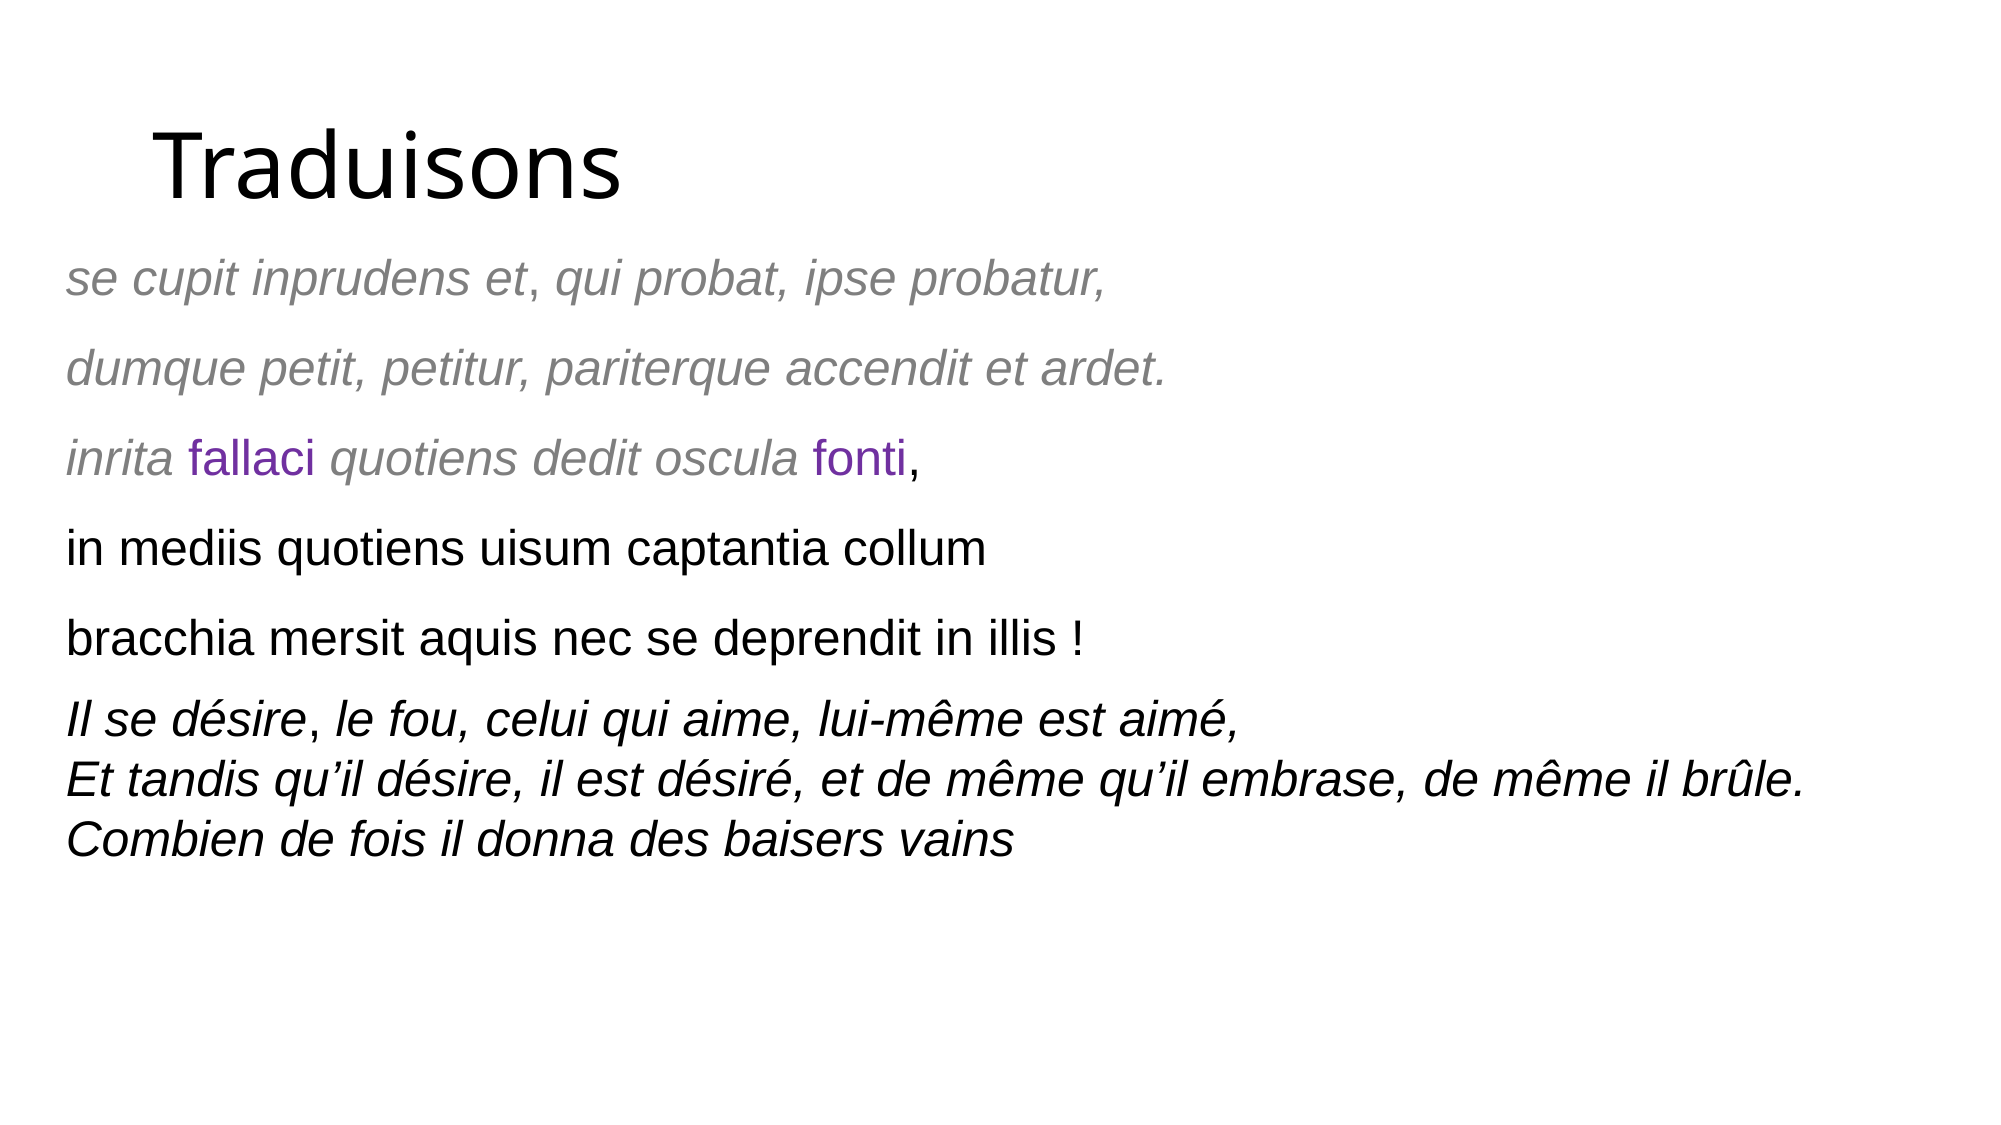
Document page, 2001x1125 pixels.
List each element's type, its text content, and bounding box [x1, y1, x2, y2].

list se cupit inprudens et, qui probat, ipse probatur, dumque petit, petitur, pariterque accendit et ardet. inrita fallaci quotiens dedit oscula fonti, in mediis quotiens uisum captantia collum bracchia mersit aquis nec se deprendit in illis ! Il se désire, le fou, celui qui aime, lui-même est aimé, Et tandis qu’il désire, il est désiré, et de même qu’il embrase, de même il brûle. Combien de fois il donna des baisers vains [50, 207, 2000, 1083]
title Traduisons [137, 59, 1863, 207]
